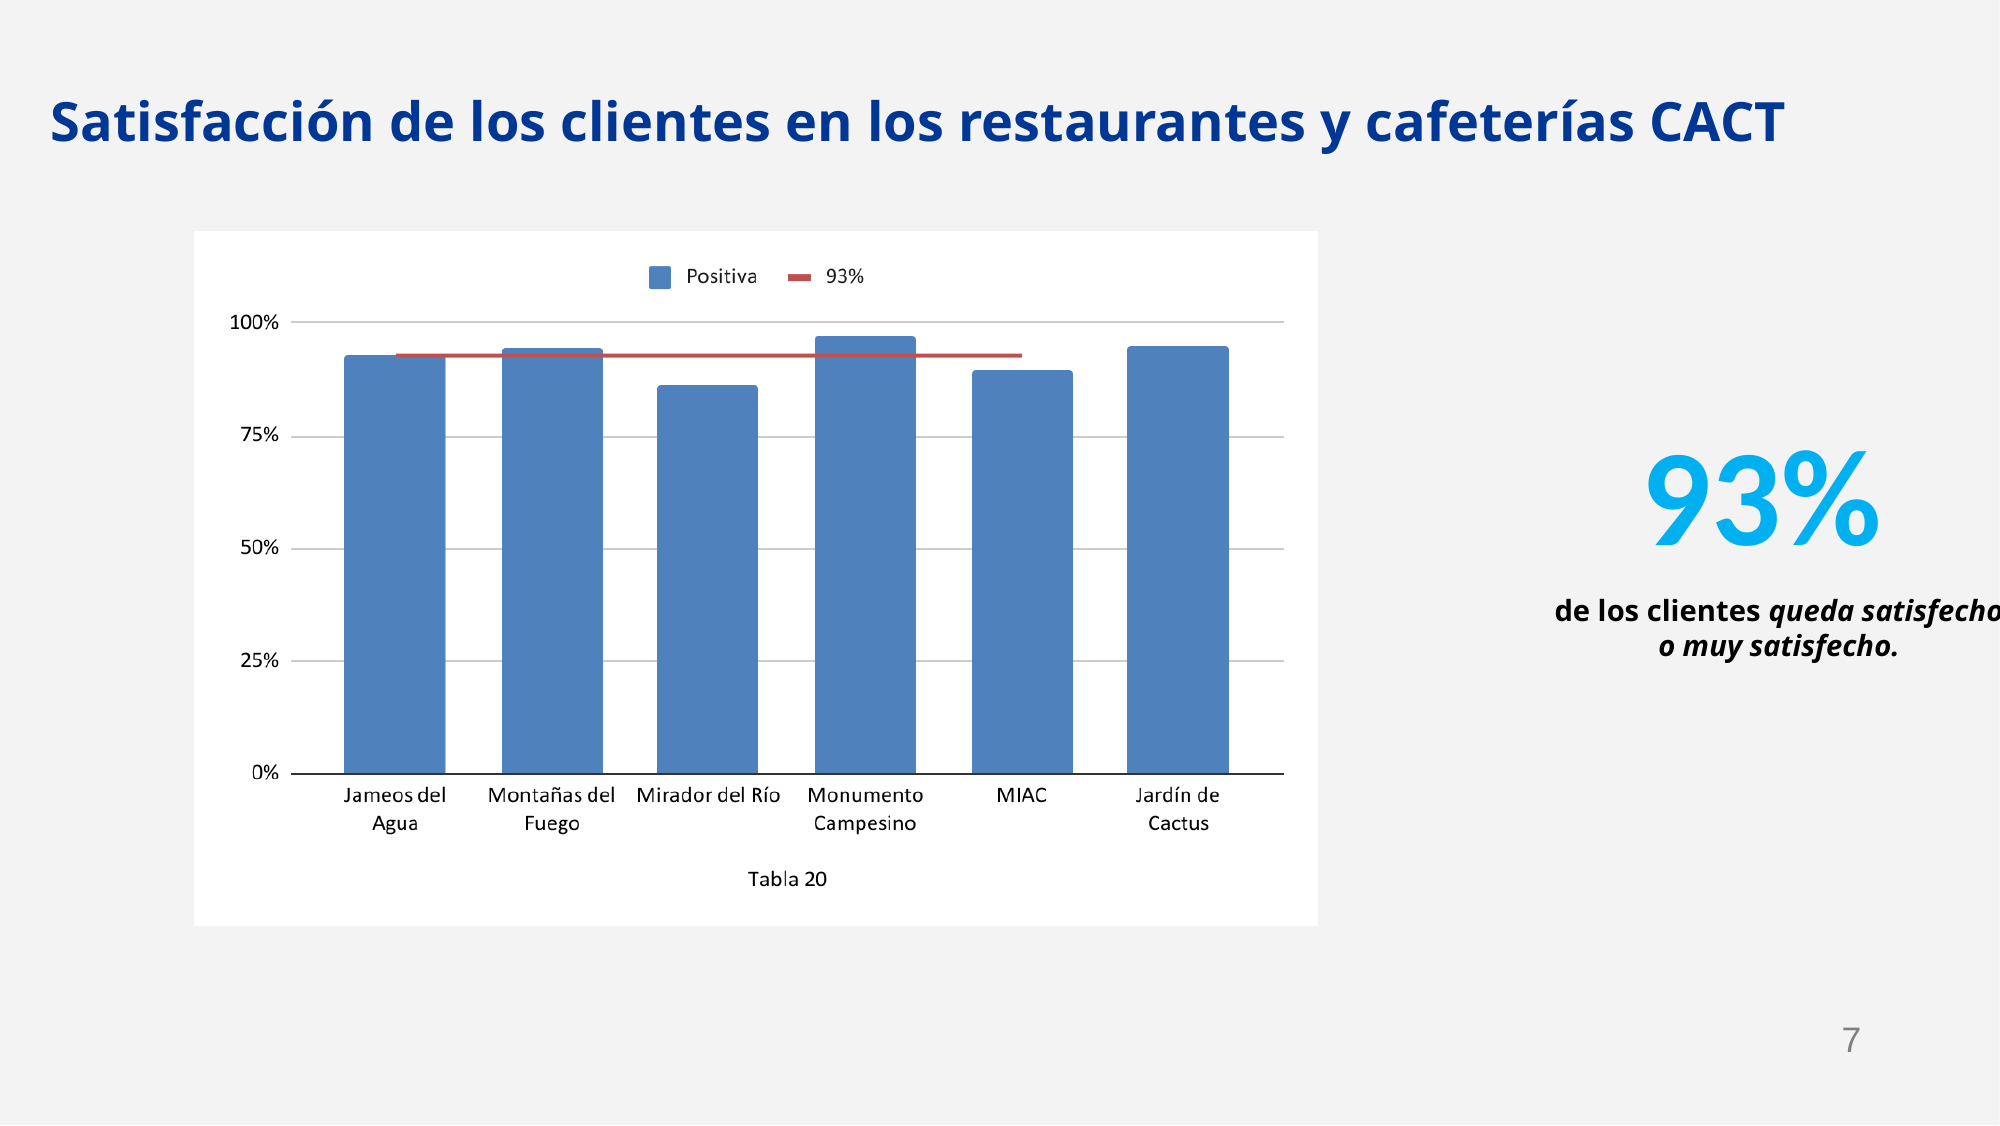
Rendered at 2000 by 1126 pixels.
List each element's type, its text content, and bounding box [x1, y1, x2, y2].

text_box 93% [1625, 400, 1898, 582]
picture [194, 231, 1318, 926]
text_box Satisfacción de los clientes en los restaurantes y cafeterías CACT [50, 67, 1945, 173]
slide_number 1 [1412, 1008, 1880, 1069]
text_box de los clientes queda satisfecho o muy satisfecho. [1536, 584, 2000, 782]
